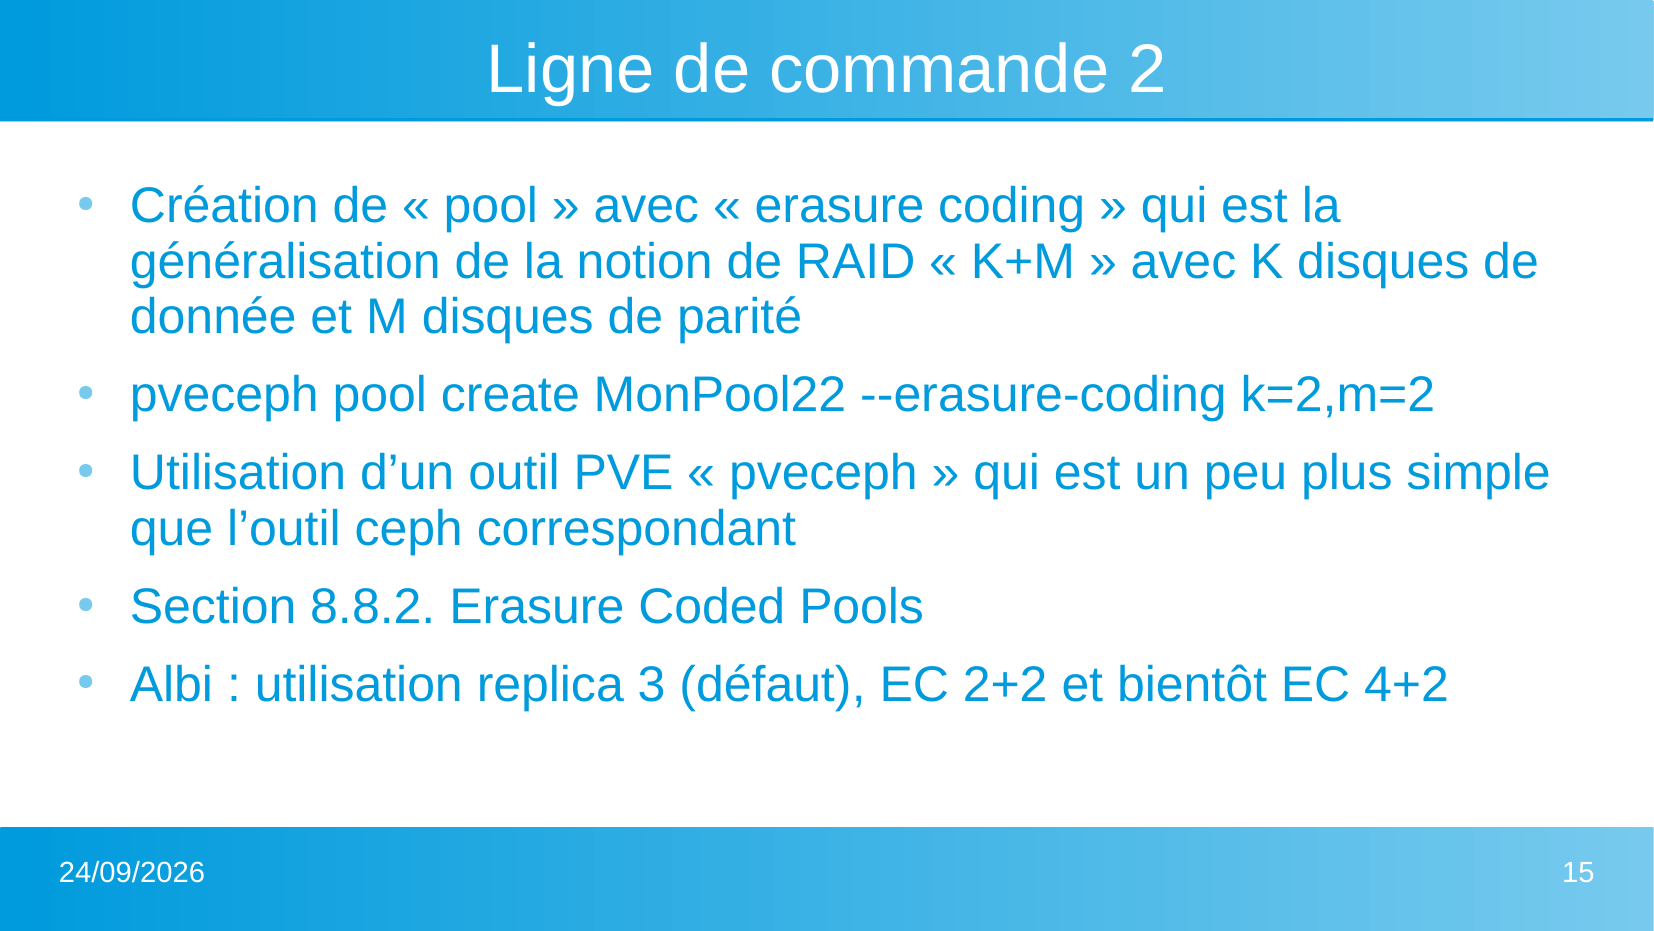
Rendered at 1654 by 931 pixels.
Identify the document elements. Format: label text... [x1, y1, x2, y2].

list Création de « pool » avec « erasure coding » qui est la généralisation de la notion de RAID « K+M » avec K disques de donnée et M disques de parité pveceph pool create MonPool22 --erasure-coding k=2,m=2 Utilisation d’un outil PVE « pveceph » qui est un peu plus simple que l’outil ceph correspondant Section 8.8.2. Erasure Coded Pools Albi : utilisation replica 3 (défaut), EC 2+2 et bientôt EC 4+2 [59, 177, 1595, 768]
title Ligne de commande 2 [59, 29, 1595, 108]
